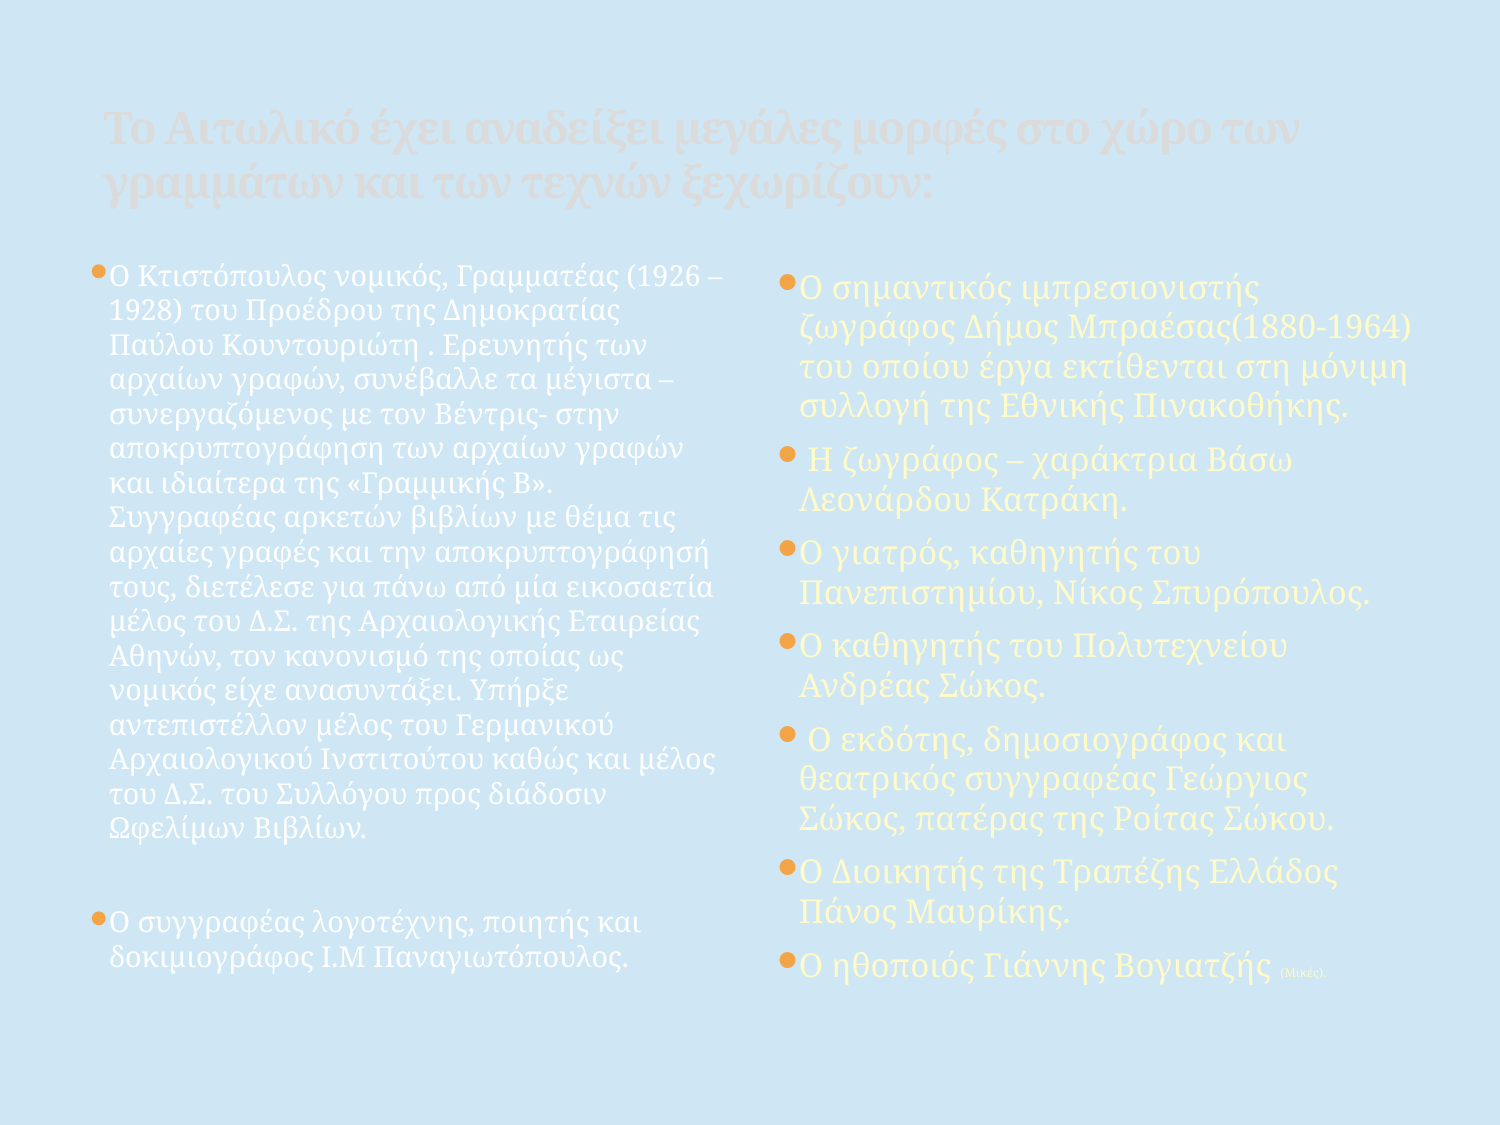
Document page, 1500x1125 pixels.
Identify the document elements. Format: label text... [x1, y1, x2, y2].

list Ο Κτιστόπουλος νομικός, Γραμματέας (1926 – 1928) του Προέδρου της Δημοκρατίας Παύλου Κουντουριώτη . Ερευνητής των αρχαίων γραφών, συνέβαλλε τα μέγιστα – συνεργαζόμενος με τον Βέντρις- στην αποκρυπτογράφηση των αρχαίων γραφών και ιδιαίτερα της «Γραμμικής Β». Συγγραφέας αρκετών βιβλίων με θέμα τις αρχαίες γραφές και την αποκρυπτογράφησή τους, διετέλεσε για πάνω από μία εικοσαετία μέλος του Δ.Σ. της Αρχαιολογικής Εταιρείας Αθηνών, τον κανονισμό της οποίας ως νομικός είχε ανασυντάξει. Υπήρξε αντεπιστέλλον μέλος του Γερμανικού Αρχαιολογικού Ινστιτούτου καθώς και μέλος του Δ.Σ. του Συλλόγου προς διάδοσιν Ωφελίμων Βιβλίων. Ο συγγραφέας λογοτέχνης, ποιητής και δοκιμιογράφος Ι.Μ Παναγιωτόπουλος. [75, 249, 741, 1000]
list O σημαντικός ιμπρεσιονιστής ζωγράφος Δήμος Μπραέσας(1880-1964) του οποίου έργα εκτίθενται στη μόνιμη συλλογή της Εθνικής Πινακοθήκης. Η ζωγράφος – χαράκτρια Βάσω Λεονάρδου Κατράκη. Ο γιατρός, καθηγητής του Πανεπιστημίου, Νίκος Σπυρόπουλος. Ο καθηγητής του Πολυτεχνείου Ανδρέας Σώκος. O εκδότης, δημοσιογράφος και θεατρικός συγγραφέας Γεώργιος Σώκος, πατέρας της Ροίτας Σώκου. Ο Διοικητής της Τραπέζης Ελλάδος Πάνος Μαυρίκης. Ο ηθοποιός Γιάννης Βογιατζής (Μικές). [762, 249, 1429, 1000]
title Το Αιτωλικό έχει αναδείξει μεγάλες μορφές στο χώρο των γραμμάτων και των τεχνών ξεχωρίζουν: [88, 90, 1439, 278]
